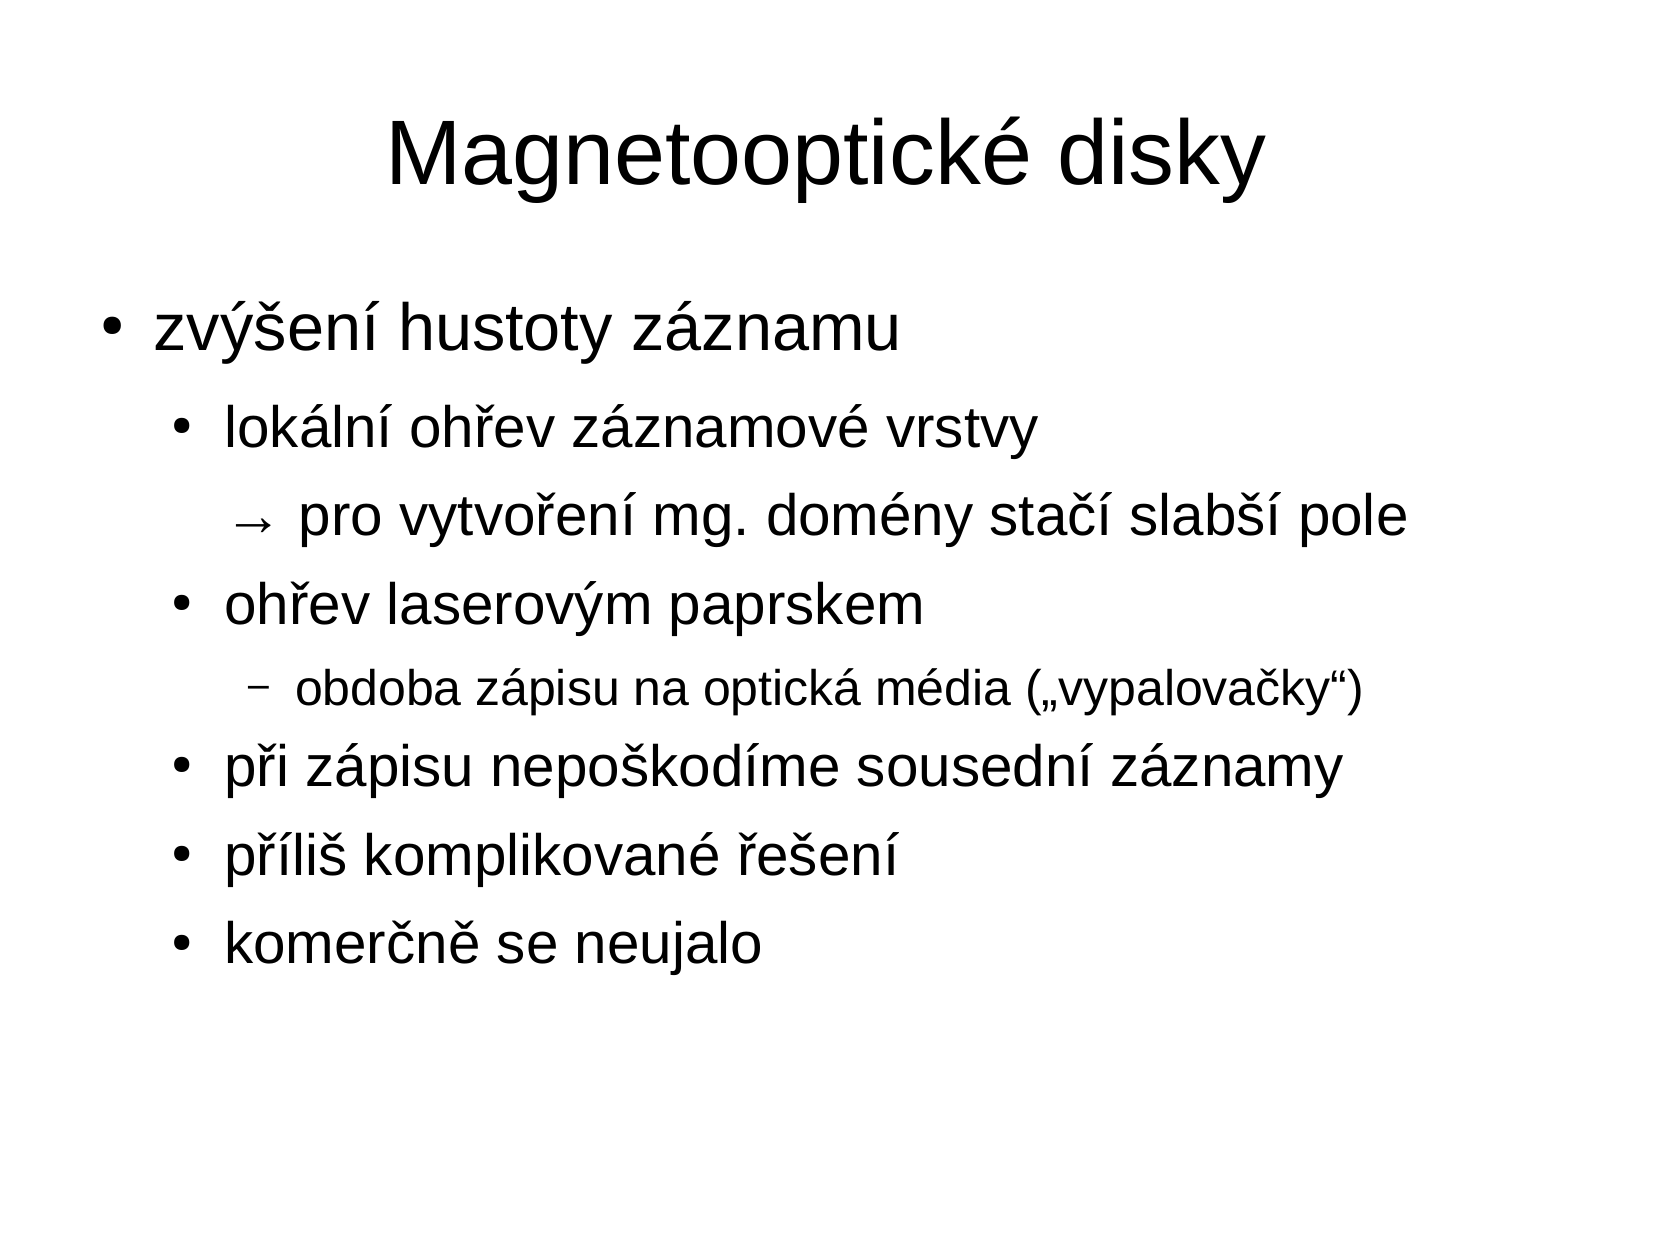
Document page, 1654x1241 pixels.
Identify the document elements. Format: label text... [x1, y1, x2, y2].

list zvýšení hustoty záznamu lokální ohřev záznamové vrstvy → pro vytvoření mg. domény stačí slabší pole ohřev laserovým paprskem obdoba zápisu na optická média („vypalovačky“) při zápisu nepoškodíme sousední záznamy příliš komplikované řešení komerčně se neujalo [82, 290, 1571, 1094]
title Magnetooptické disky [82, 56, 1571, 250]
